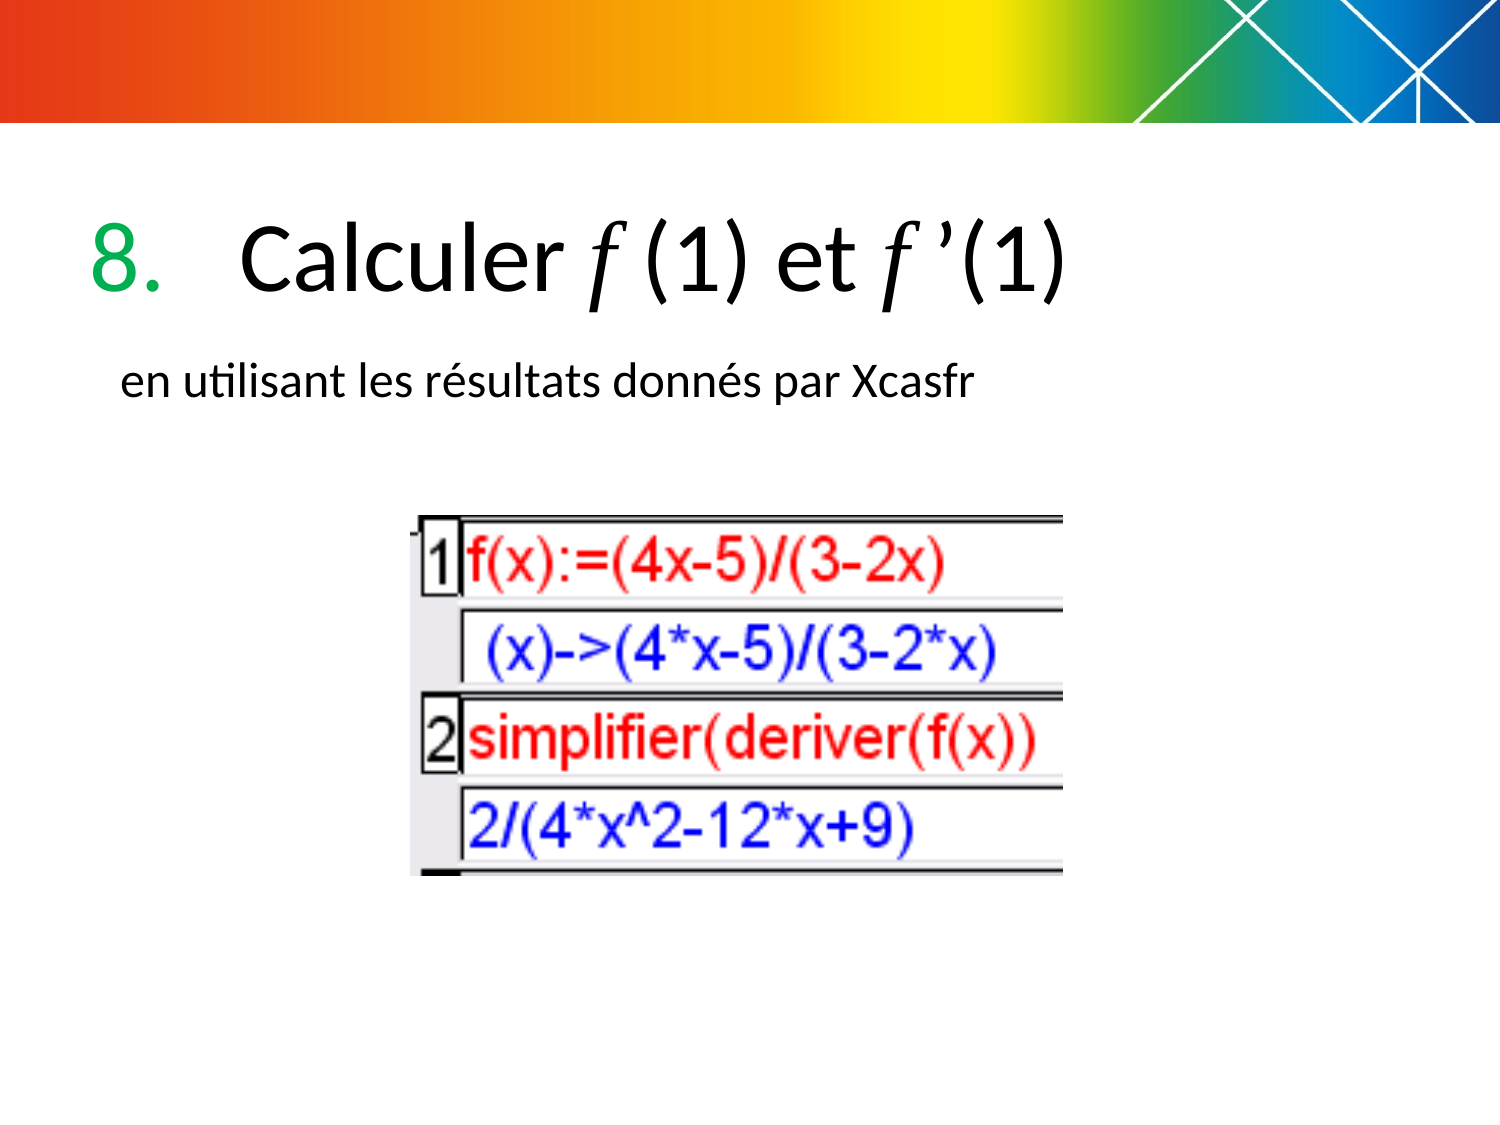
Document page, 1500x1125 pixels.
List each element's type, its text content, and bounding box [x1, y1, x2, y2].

picture [0, 0, 1359, 123]
picture [1340, 0, 1500, 123]
text_box Calculer f (1) et f ’(1) [75, 164, 1500, 339]
text_box en utilisant les résultats donnés par Xcasfr [105, 339, 1102, 416]
picture [410, 515, 1063, 876]
